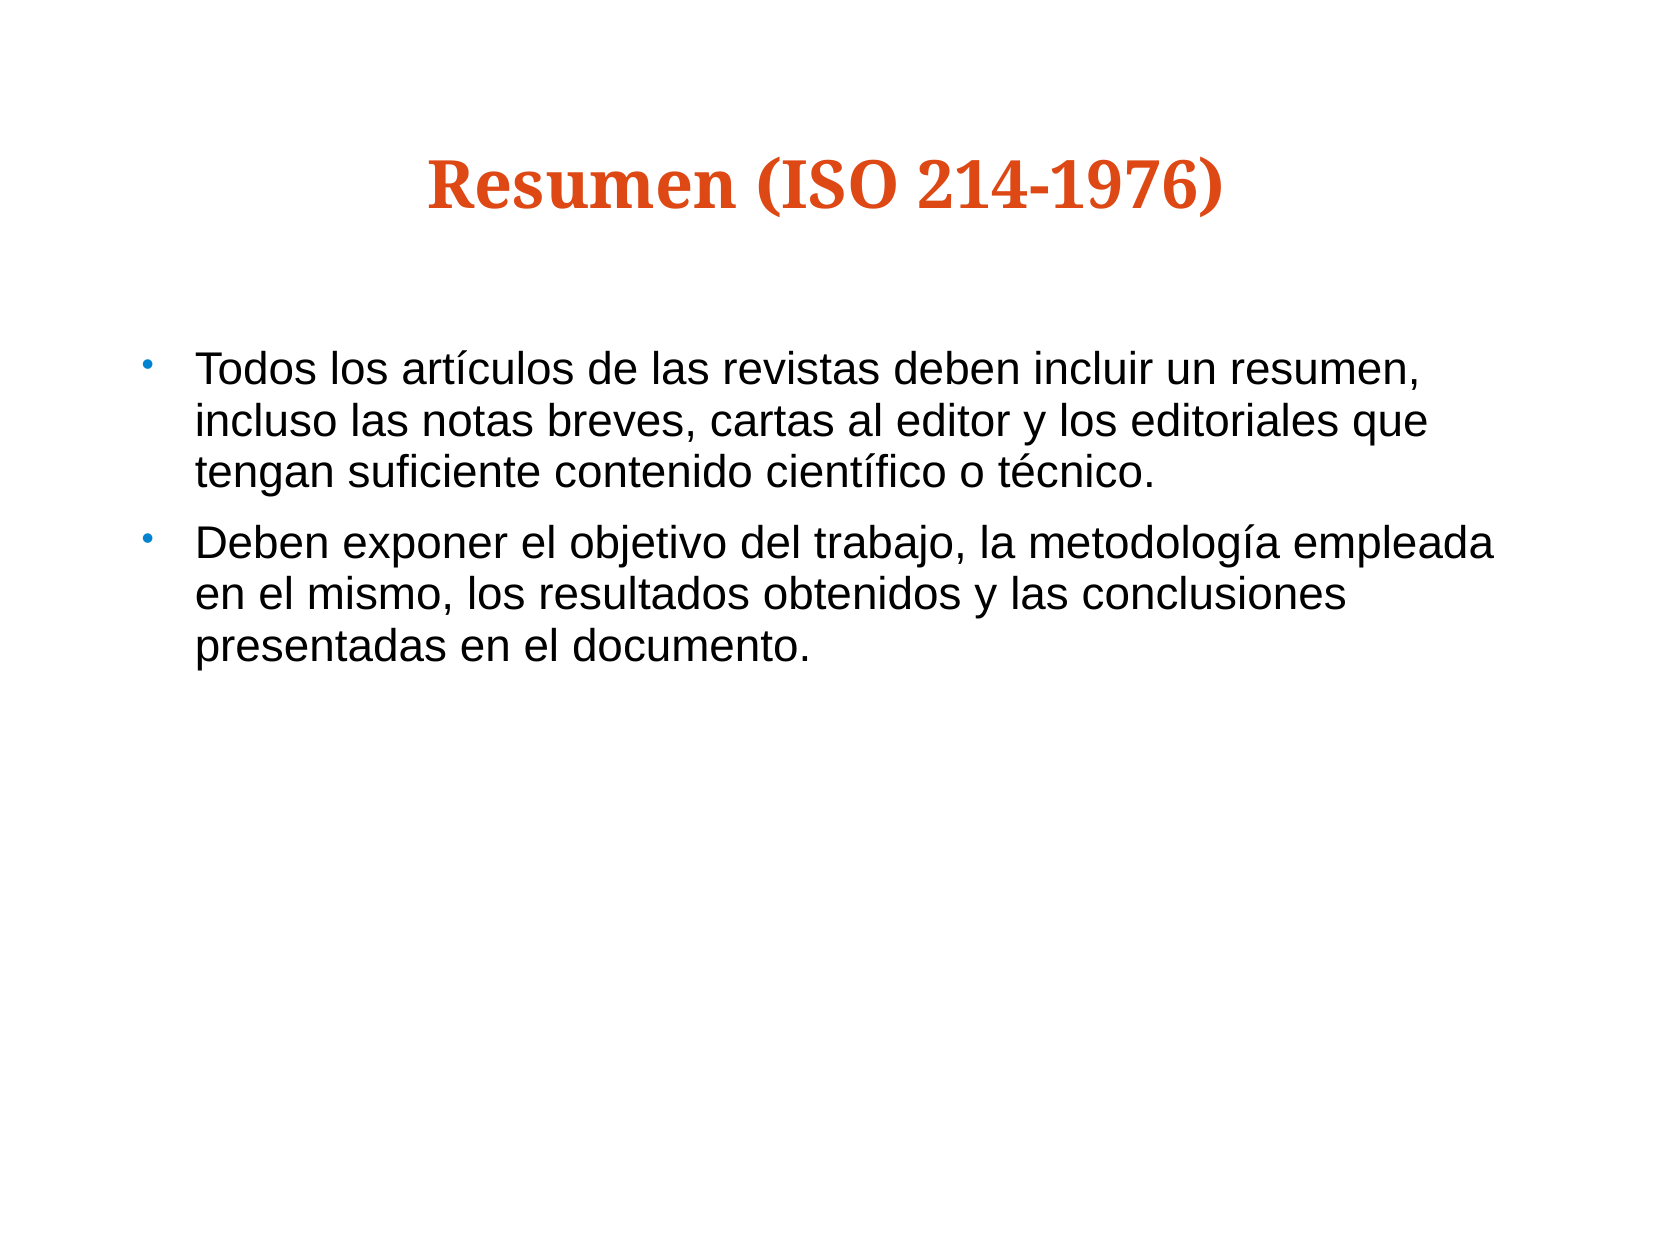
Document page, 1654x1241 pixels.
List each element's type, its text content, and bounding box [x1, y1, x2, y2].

title Resumen (ISO 214-1976) [124, 78, 1530, 287]
list Todos los artículos de las revistas deben incluir un resumen, incluso las notas breves, cartas al editor y los editoriales que tengan suficiente contenido científico o técnico. Deben exponer el objetivo del trabajo, la metodología empleada en el mismo, los resultados obtenidos y las conclusiones presentadas en el documento. [124, 343, 1532, 1063]
